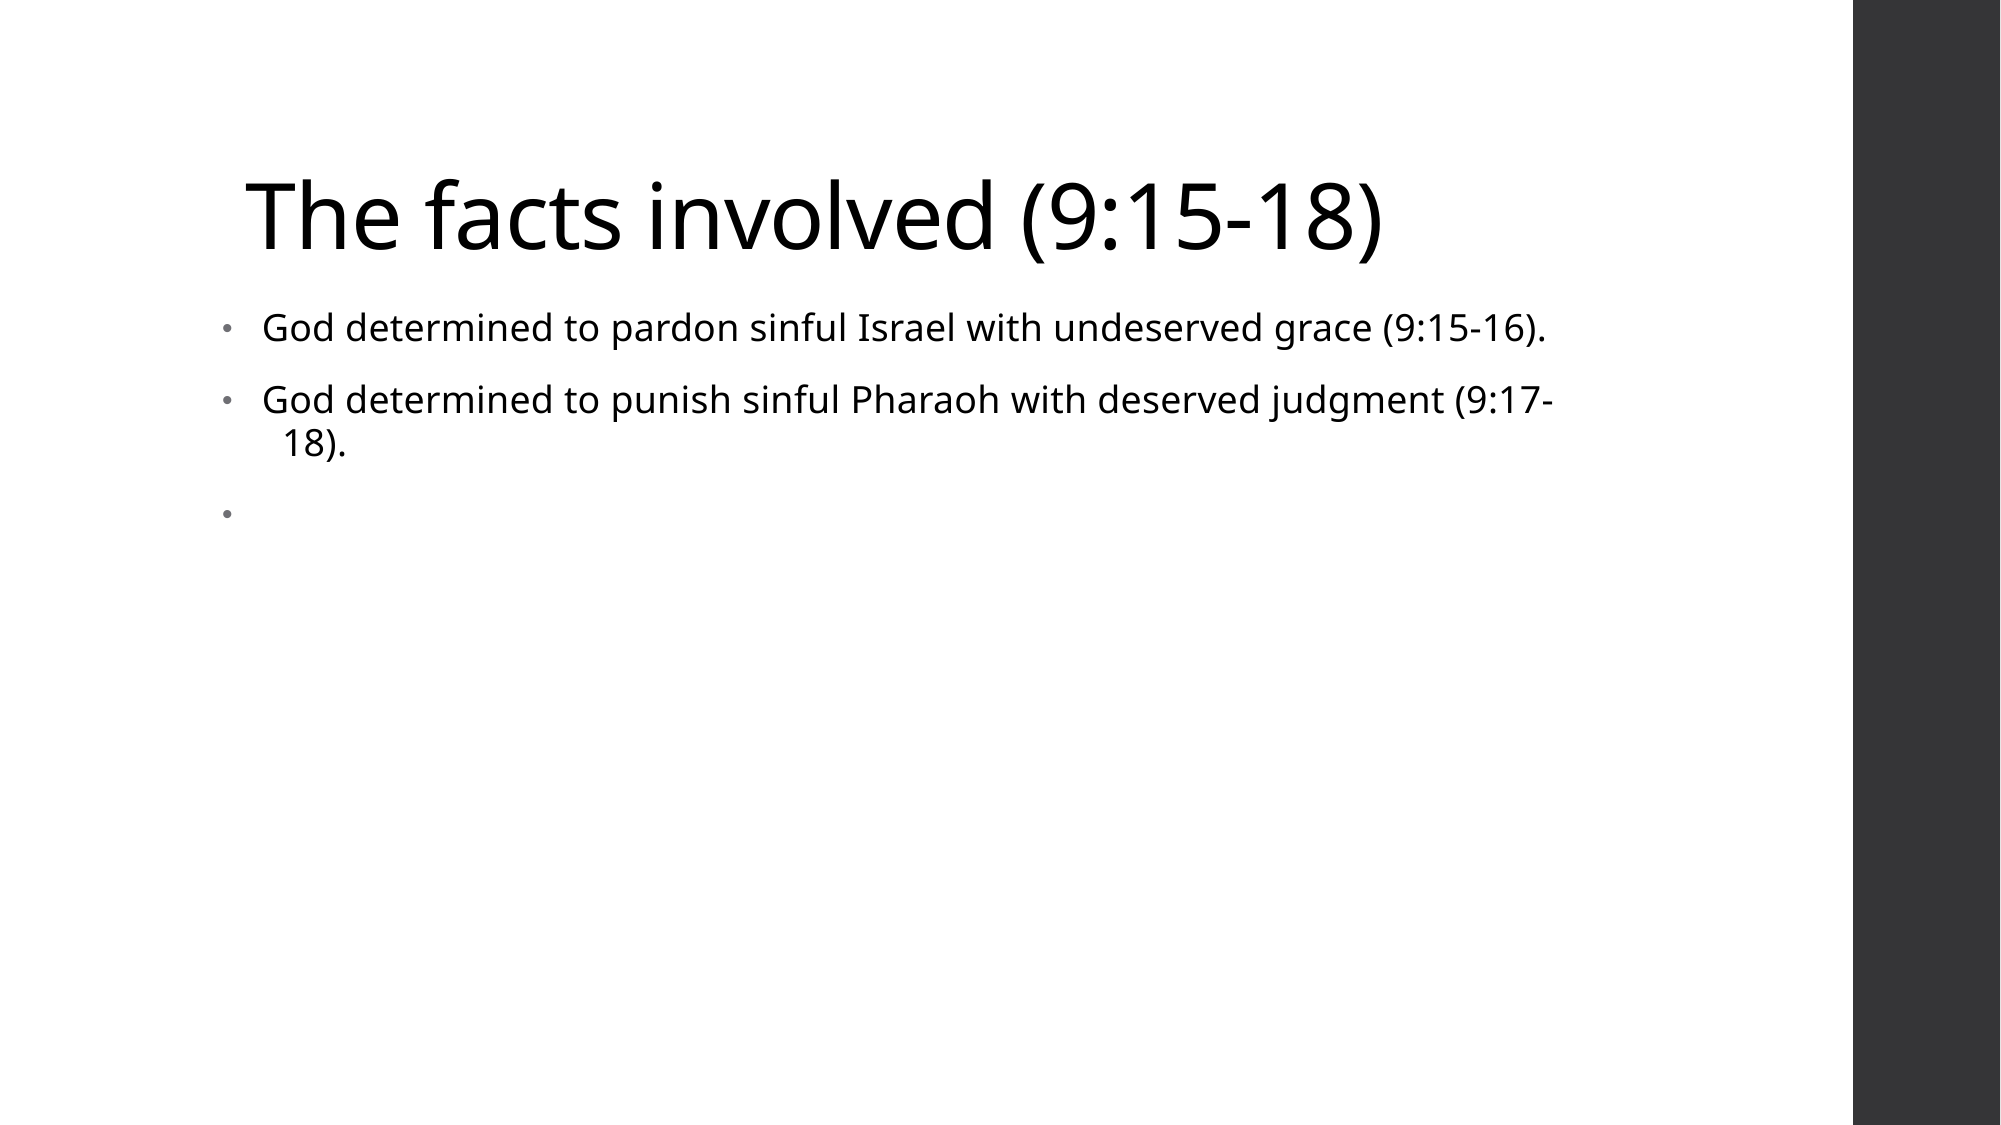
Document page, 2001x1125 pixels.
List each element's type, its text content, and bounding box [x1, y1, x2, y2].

list God determined to pardon sinful Israel with undeserved grace (9:15-16). God determined to punish sinful Pharaoh with deserved judgment (9:17-18). [206, 299, 1617, 1014]
title The facts involved (9:15-18) [206, 60, 1797, 278]
